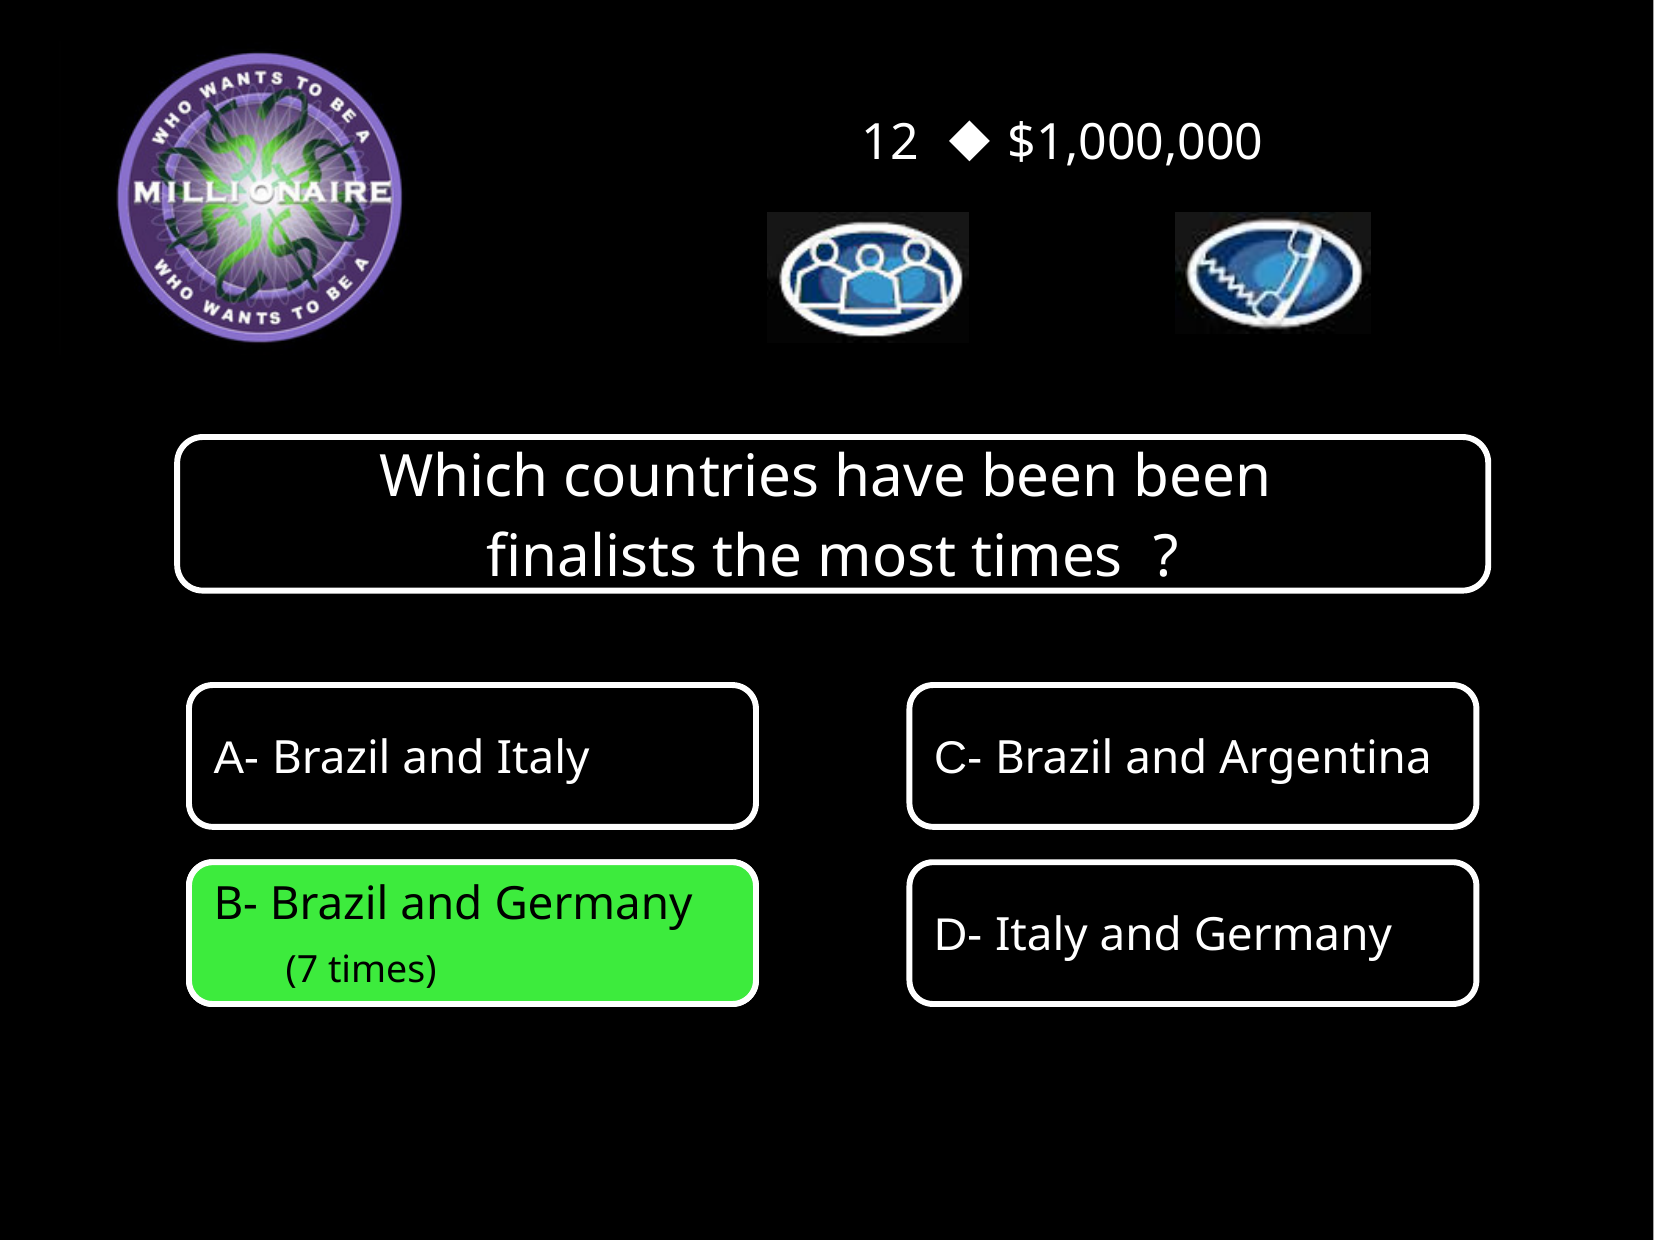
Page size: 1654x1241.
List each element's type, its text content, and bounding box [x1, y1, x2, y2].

text_box Which countries have been been finalists the most times ? [177, 437, 1489, 591]
text_box B- Brazil and Germany (7 times) [188, 862, 756, 1004]
text_box A- Brazil and Italy [188, 685, 756, 827]
picture [59, 41, 477, 355]
picture [1175, 212, 1371, 334]
text_box C- Brazil and Argentina [909, 685, 1477, 827]
picture [767, 212, 969, 343]
text_box D- Italy and Germany [909, 862, 1477, 1004]
text_box 12  $1,000,000 [774, 106, 1458, 213]
